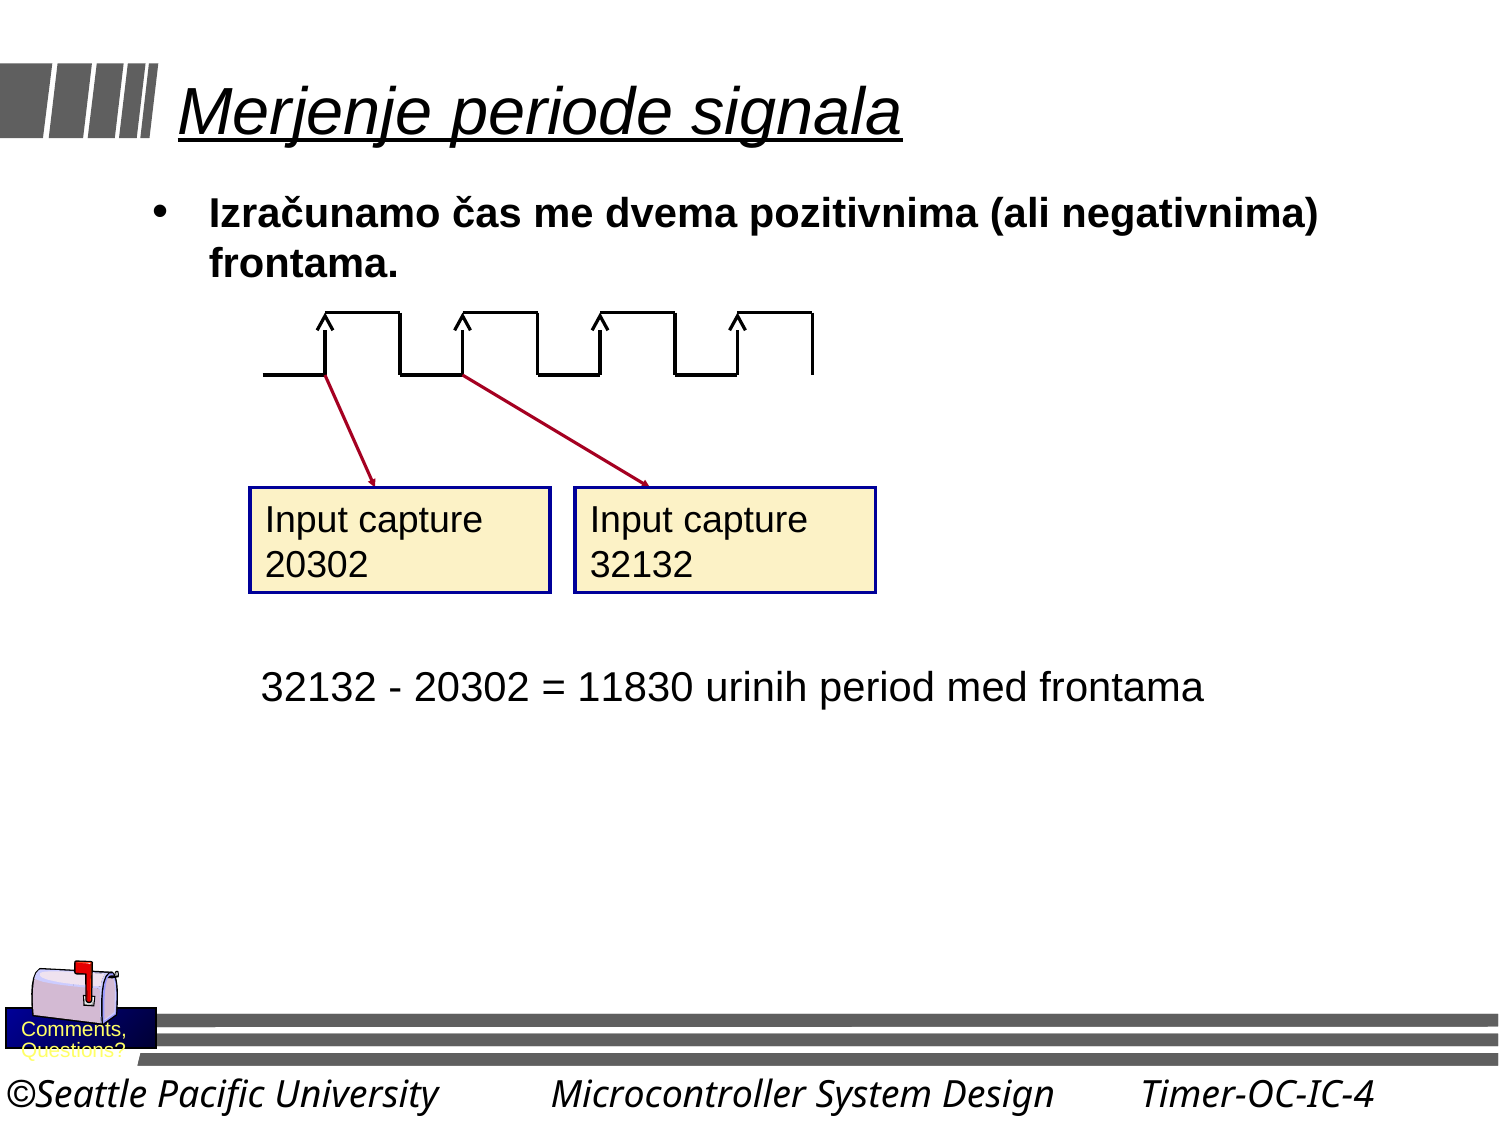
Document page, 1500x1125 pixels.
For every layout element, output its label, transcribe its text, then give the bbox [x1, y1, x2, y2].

list Izračunamo čas me dvema pozitivnima (ali negativnima) frontama. [137, 178, 1486, 306]
text_box 32132 - 20302 = 11830 urinih period med frontama [245, 651, 1220, 768]
title Merjenje periode signala [162, 60, 1498, 156]
text_box Input capture 20302 [249, 487, 551, 593]
text_box Input capture 32132 [575, 487, 876, 593]
